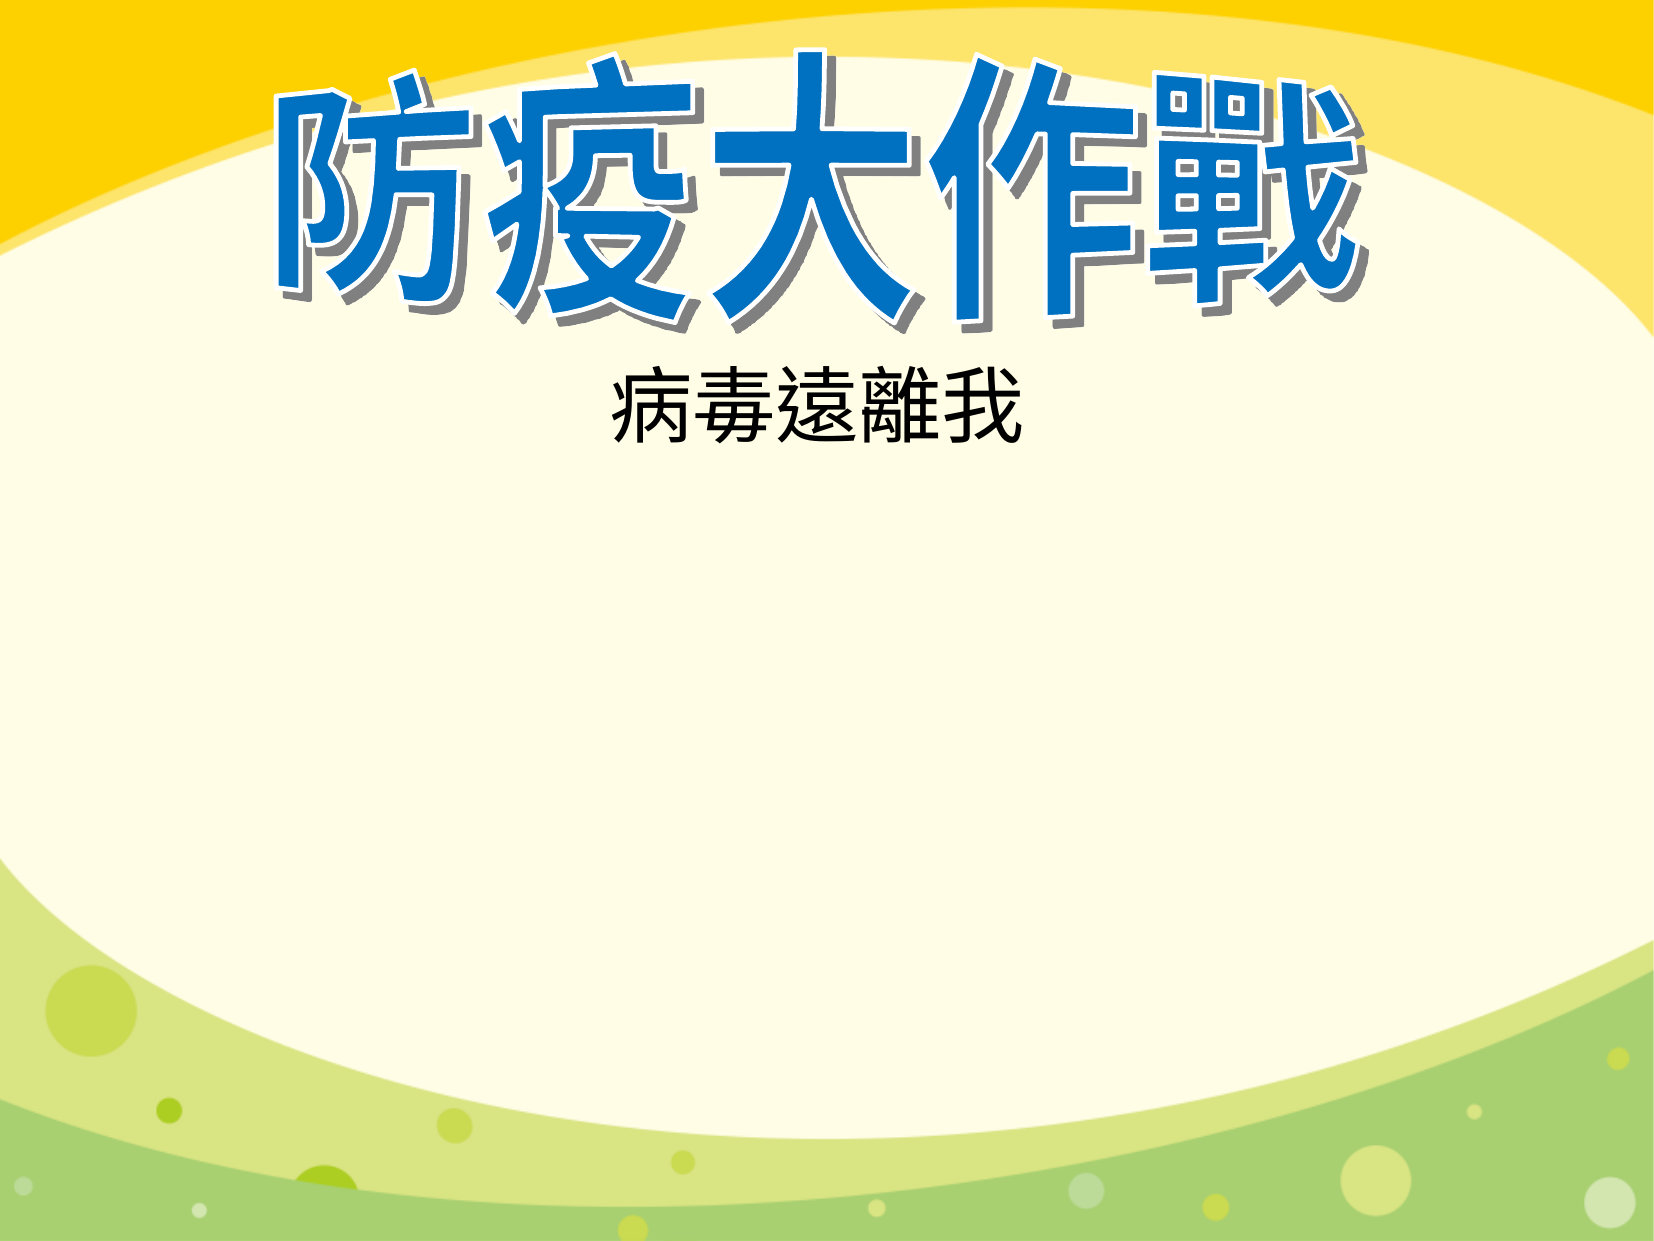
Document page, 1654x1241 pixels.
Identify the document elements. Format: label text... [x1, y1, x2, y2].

text_box 防疫大作戰 [276, 70, 472, 304]
text_box 病毒遠離我 [546, 345, 1089, 461]
text_box 防疫大作戰 [1154, 72, 1205, 131]
text_box 防疫大作戰 [1211, 77, 1262, 134]
text_box 防疫大作戰 [1147, 79, 1359, 306]
text_box 防疫大作戰 [987, 59, 1136, 318]
text_box 防疫大作戰 [484, 53, 693, 323]
text_box 防疫大作戰 [925, 54, 1003, 323]
picture [0, 0, 1654, 1241]
text_box 防疫大作戰 [708, 49, 915, 324]
text_box 防疫大作戰 [1310, 86, 1353, 136]
